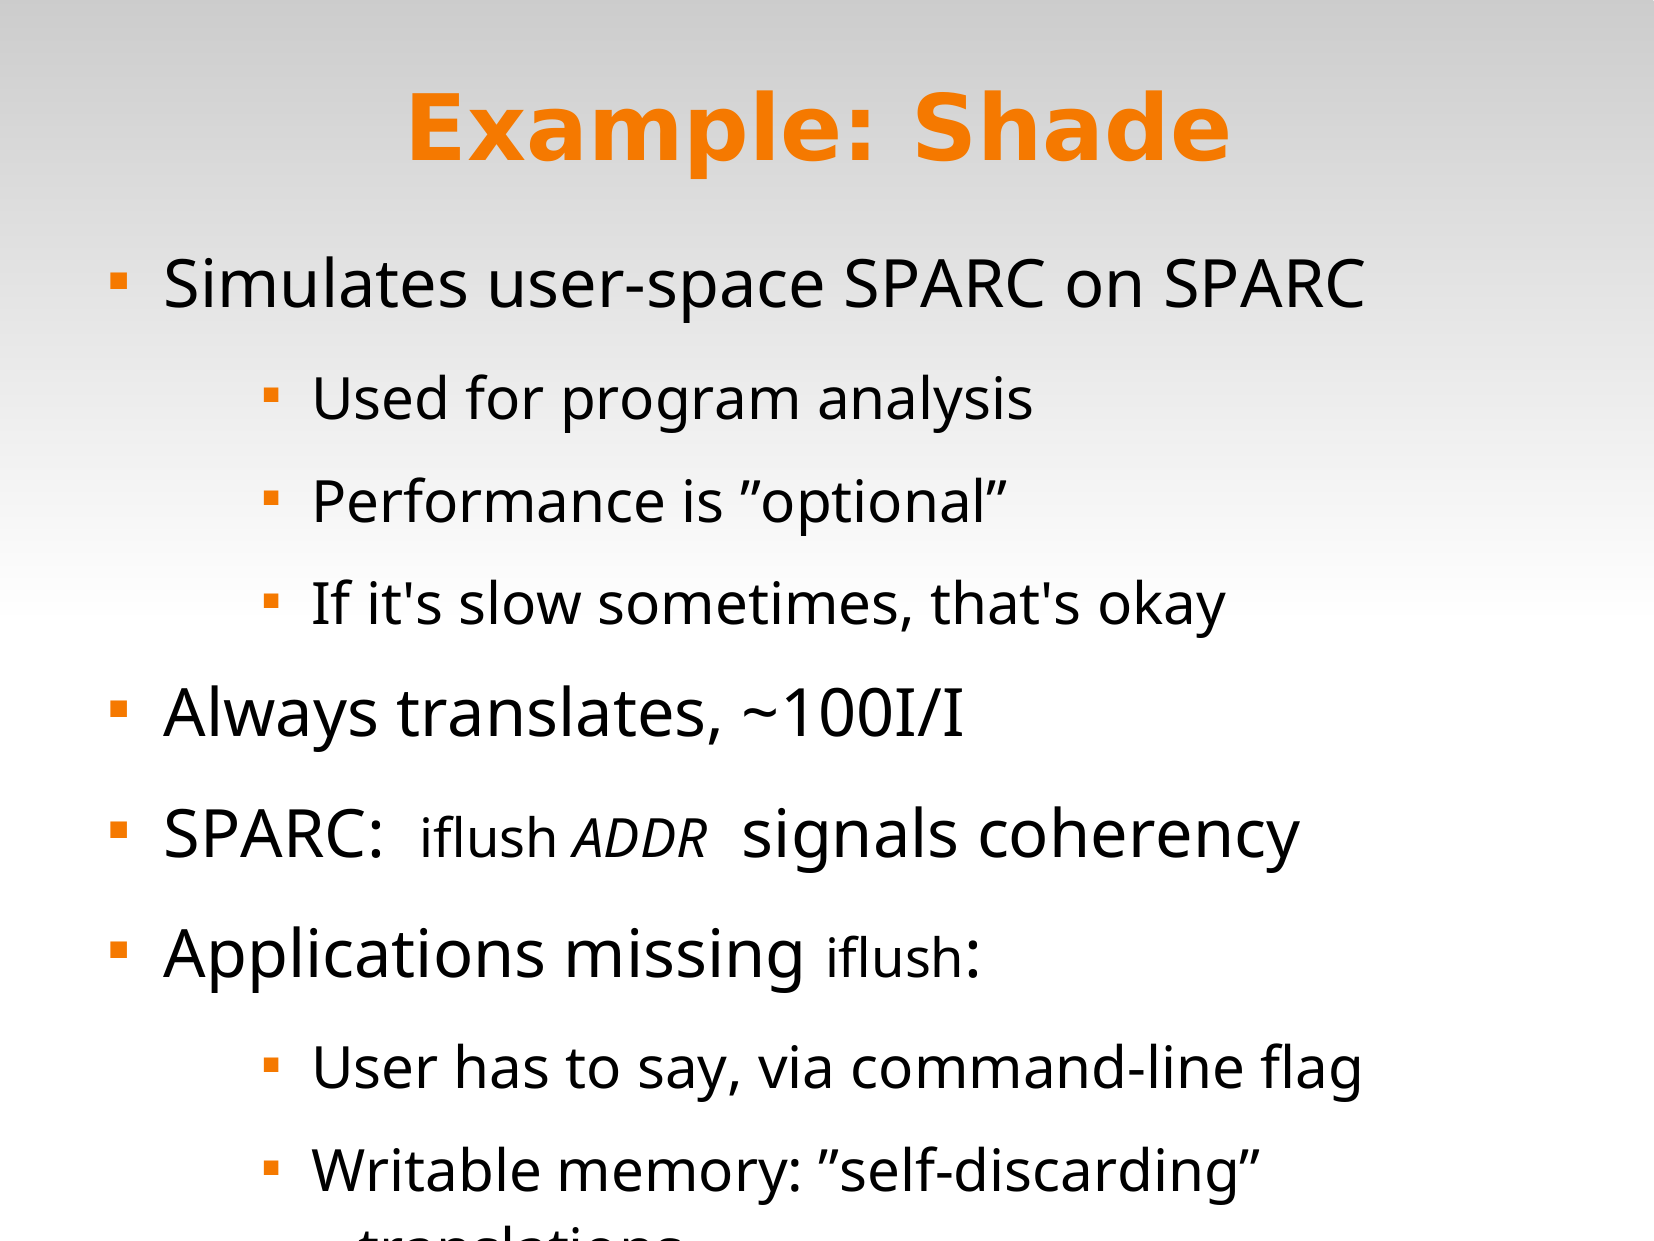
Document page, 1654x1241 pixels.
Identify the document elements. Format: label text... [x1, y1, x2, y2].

title Example: Shade [75, 70, 1564, 188]
list Simulates user-space SPARC on SPARC Used for program analysis Performance is ”optional” If it's slow sometimes, that's okay Always translates, ~100I/I SPARC: iflush ADDR signals coherency Applications missing iflush: User has to say, via command-line flag Writable memory: ”self-discarding” translations [75, 236, 1564, 1120]
